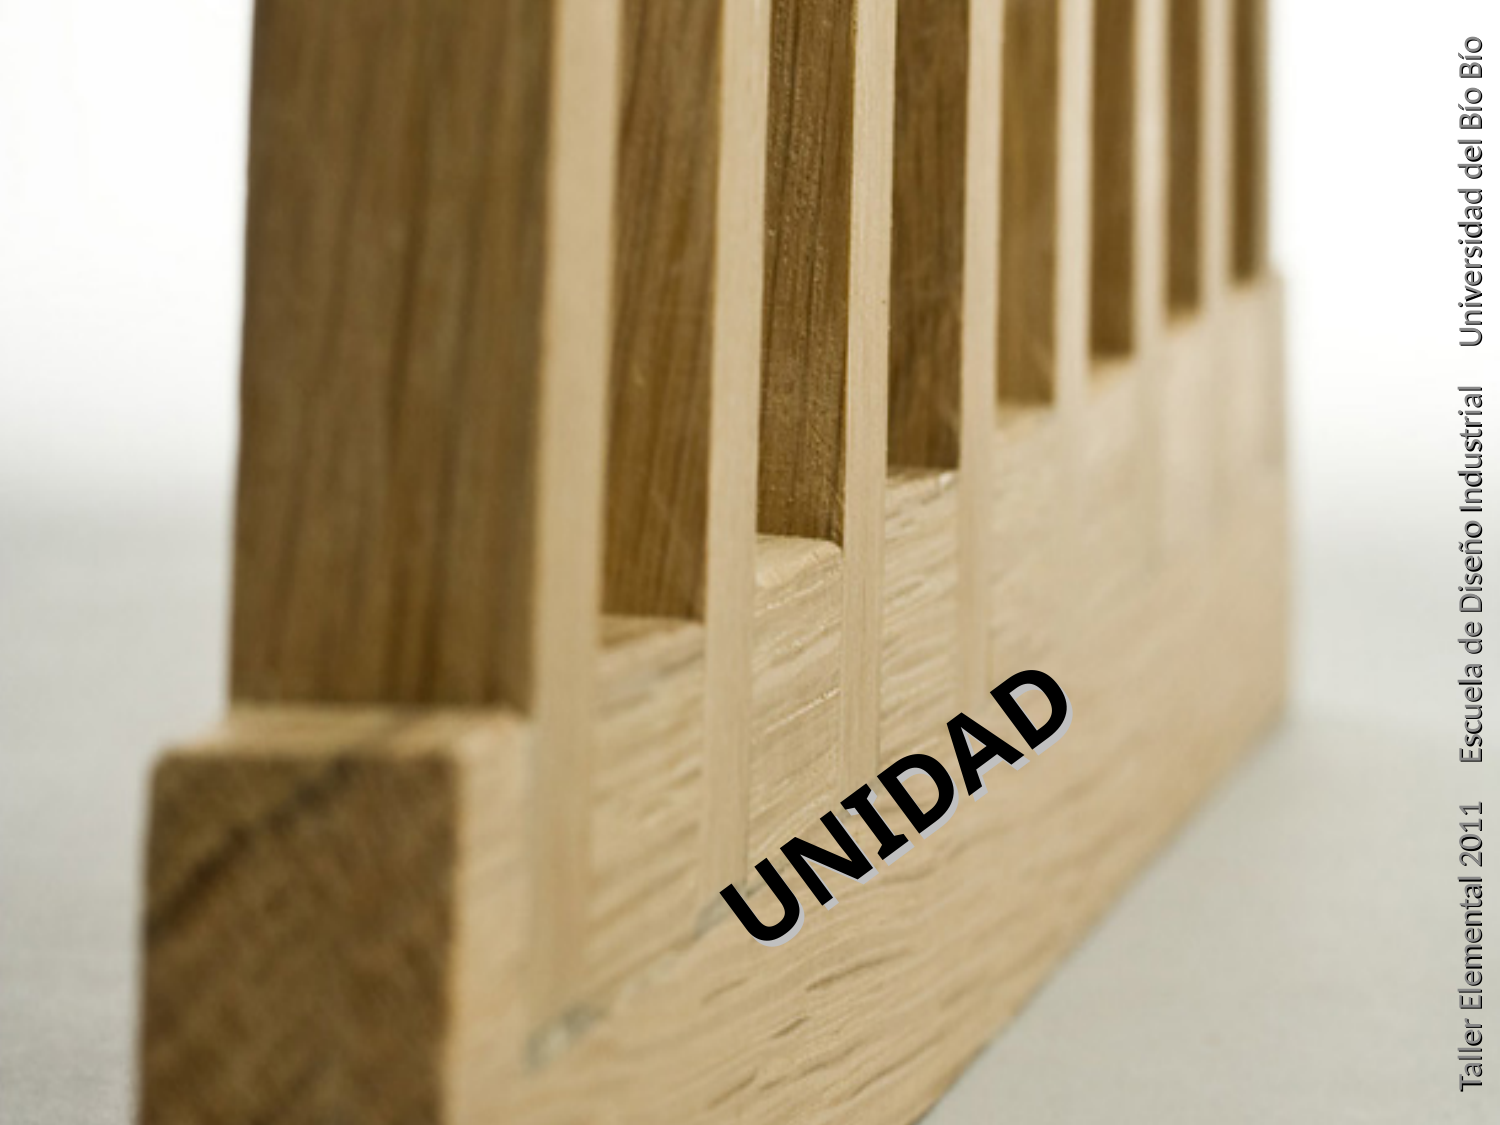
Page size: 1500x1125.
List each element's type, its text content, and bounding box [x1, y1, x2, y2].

picture [0, 0, 1500, 1125]
text_box Taller Elemental 2011 Escuela de Diseño Industrial Universidad del Bío Bío [1435, 0, 1500, 1106]
text_box UNIDAD [678, 463, 1321, 988]
